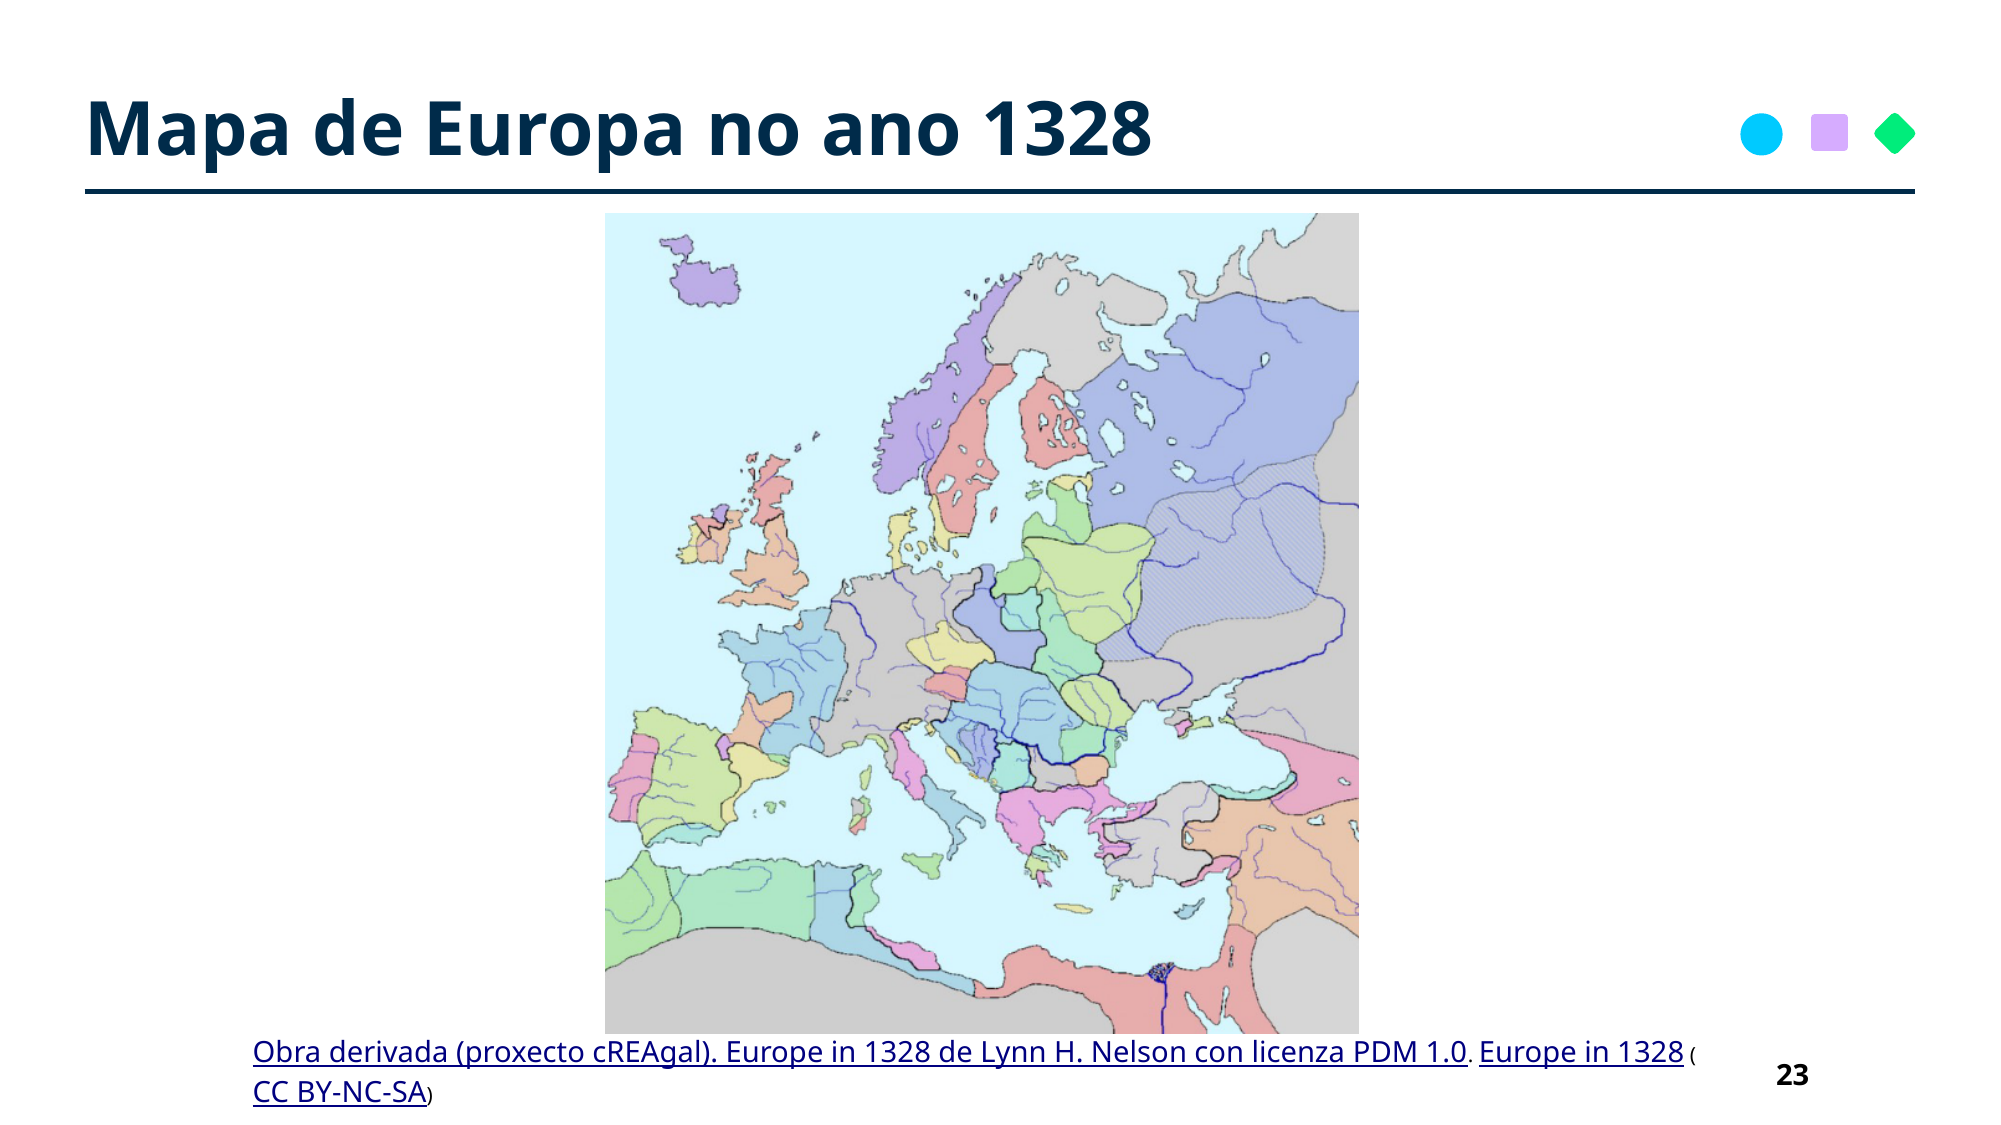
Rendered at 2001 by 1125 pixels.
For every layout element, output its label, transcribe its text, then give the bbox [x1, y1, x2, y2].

title Mapa de Europa no ano 1328 [84, 29, 1601, 178]
picture [605, 213, 1359, 1033]
text_box Obra derivada (proxecto cREAgal). Europe in 1328 de Lynn H. Nelson con licenza PDM 1.0. Europe in 1328 (CC BY-NC-SA) [177, 1033, 1772, 1110]
